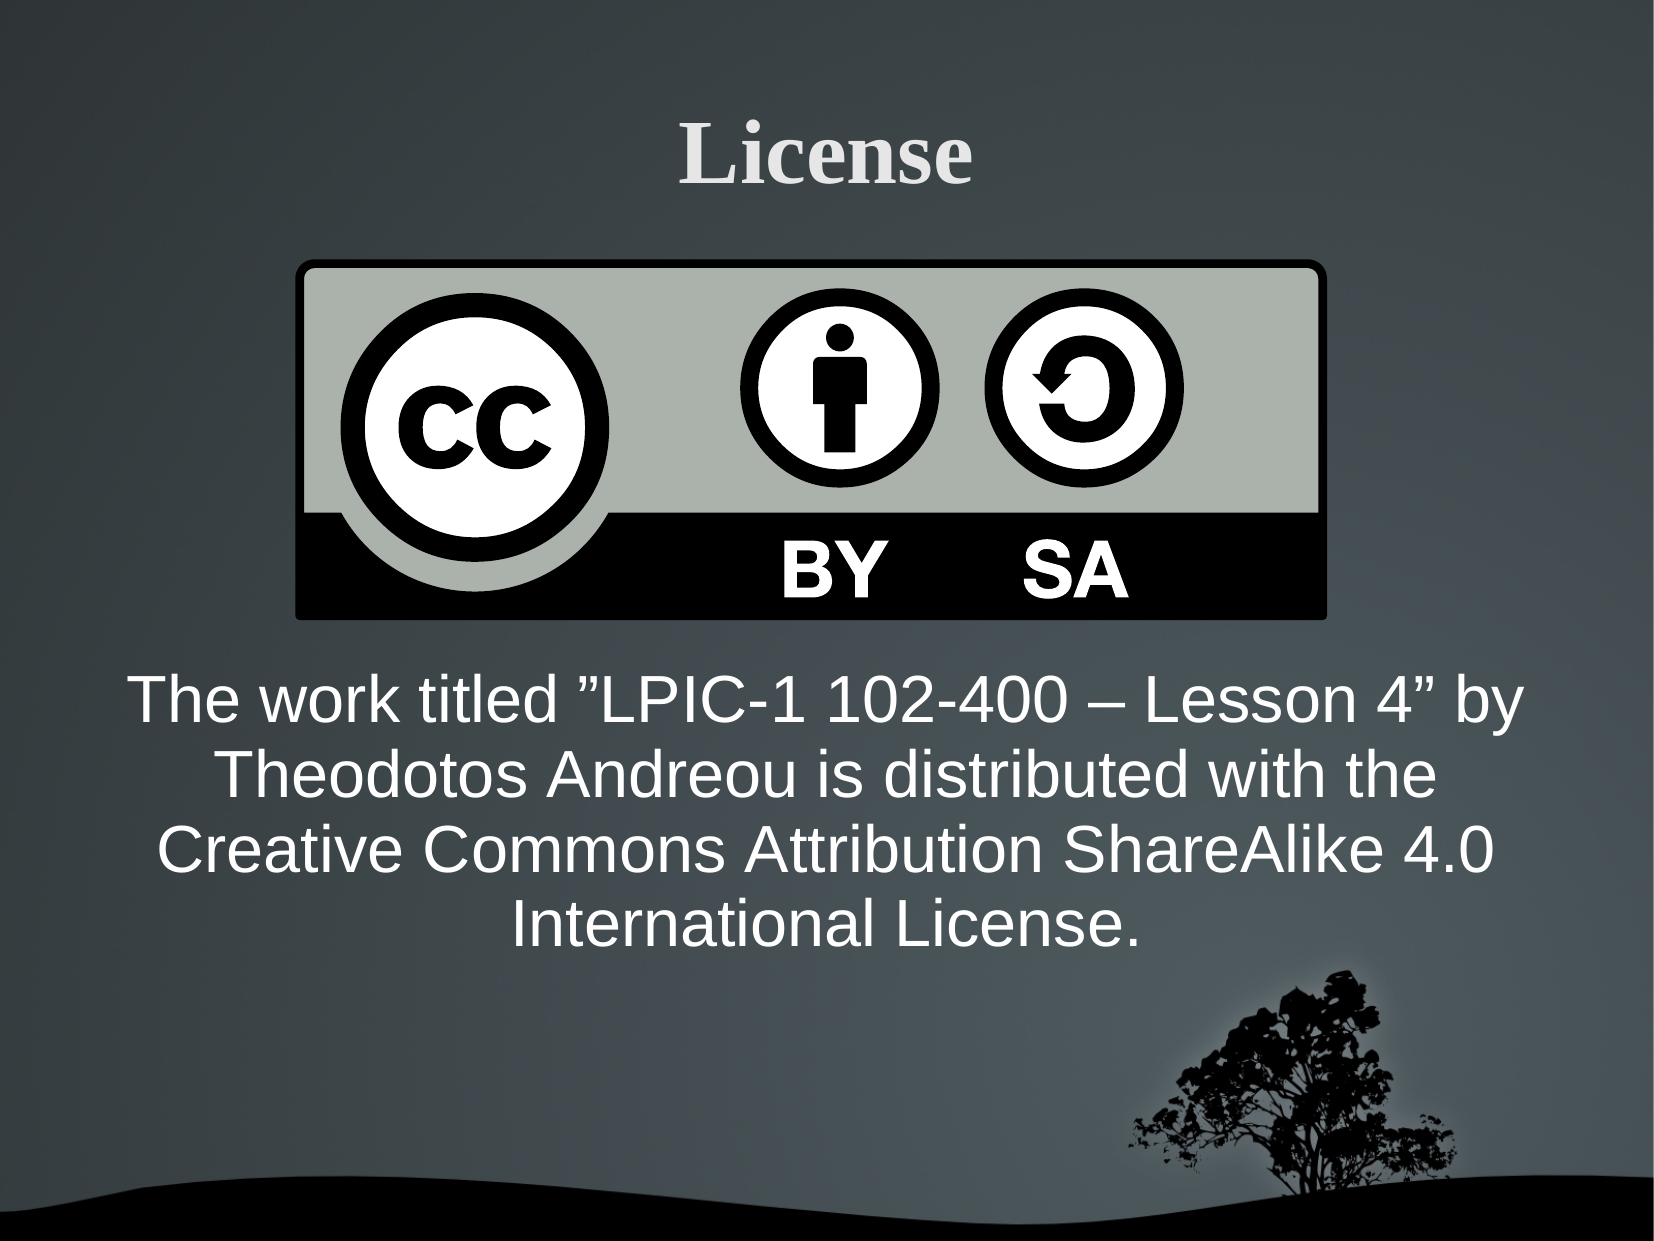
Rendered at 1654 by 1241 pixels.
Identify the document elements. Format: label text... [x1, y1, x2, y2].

title License [82, 49, 1571, 257]
subtitle The work titled ”LPIC-1 102-400 – Lesson 4” by Theodotos Andreou is distributed with the Creative Commons Attribution ShareAlike 4.0 International License. [82, 290, 1571, 1109]
picture [0, 0, 1654, 1241]
